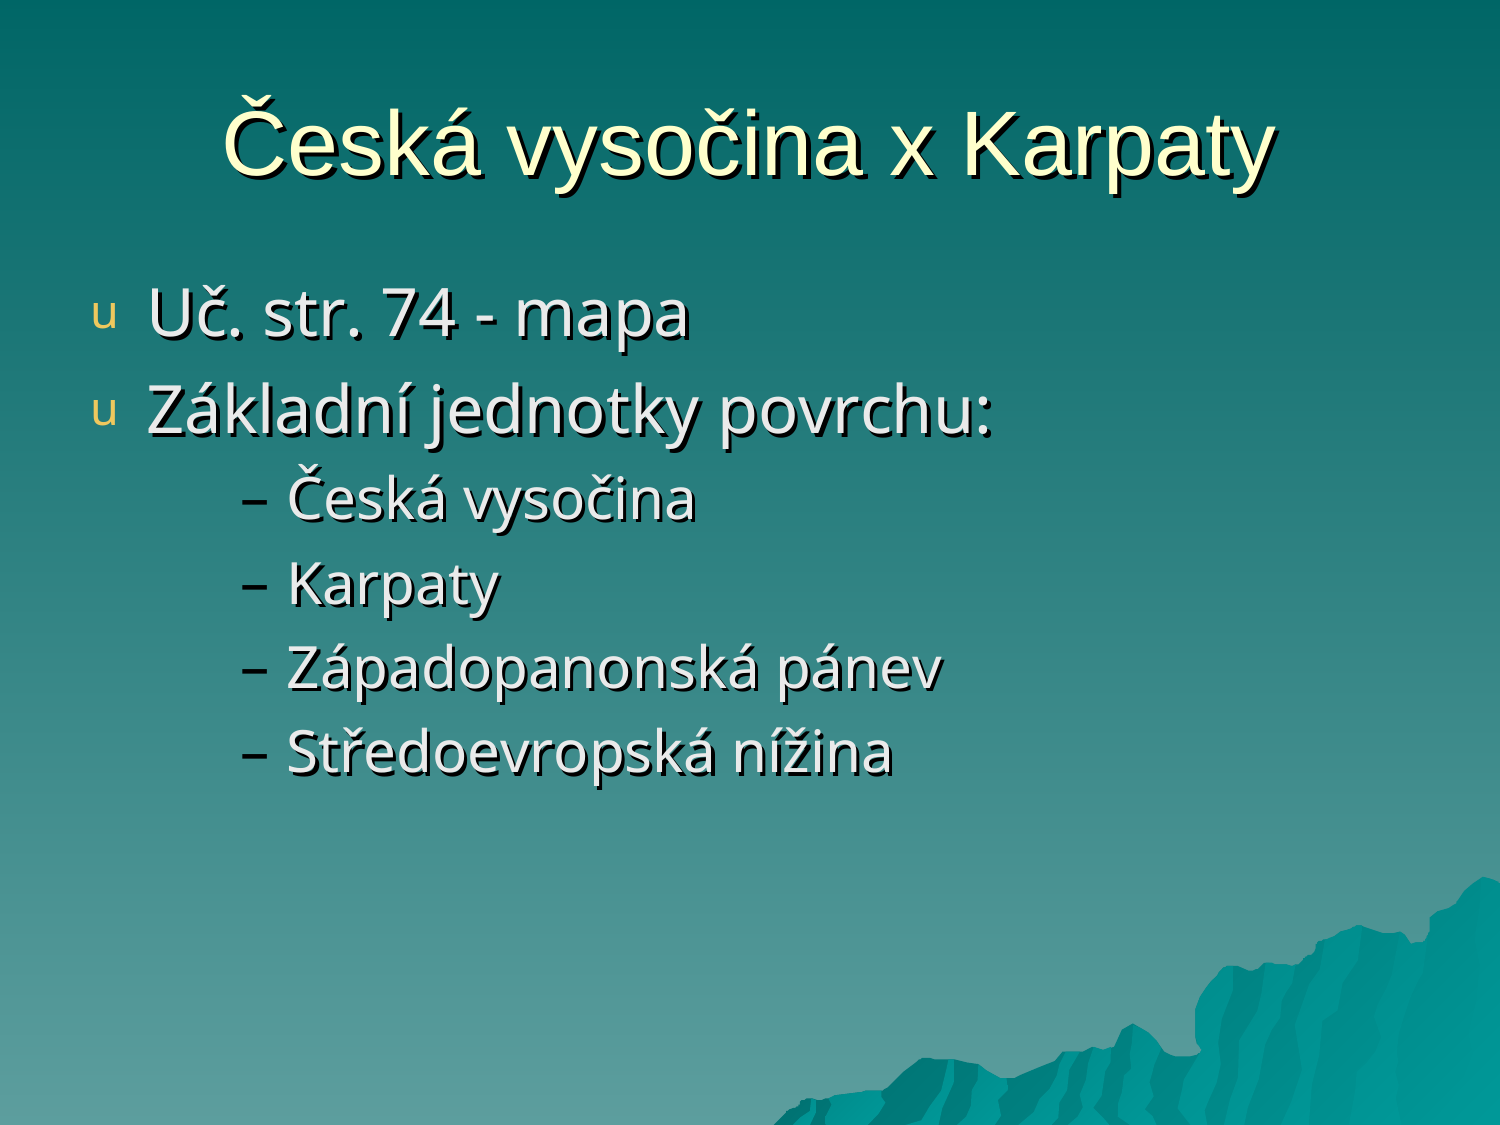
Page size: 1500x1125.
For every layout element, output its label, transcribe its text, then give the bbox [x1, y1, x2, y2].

title Česká vysočina x Karpaty [75, 45, 1426, 233]
list Uč. str. 74 - mapa Základní jednotky povrchu: Česká vysočina Karpaty Západopanonská pánev Středoevropská nížina [75, 262, 1426, 1006]
